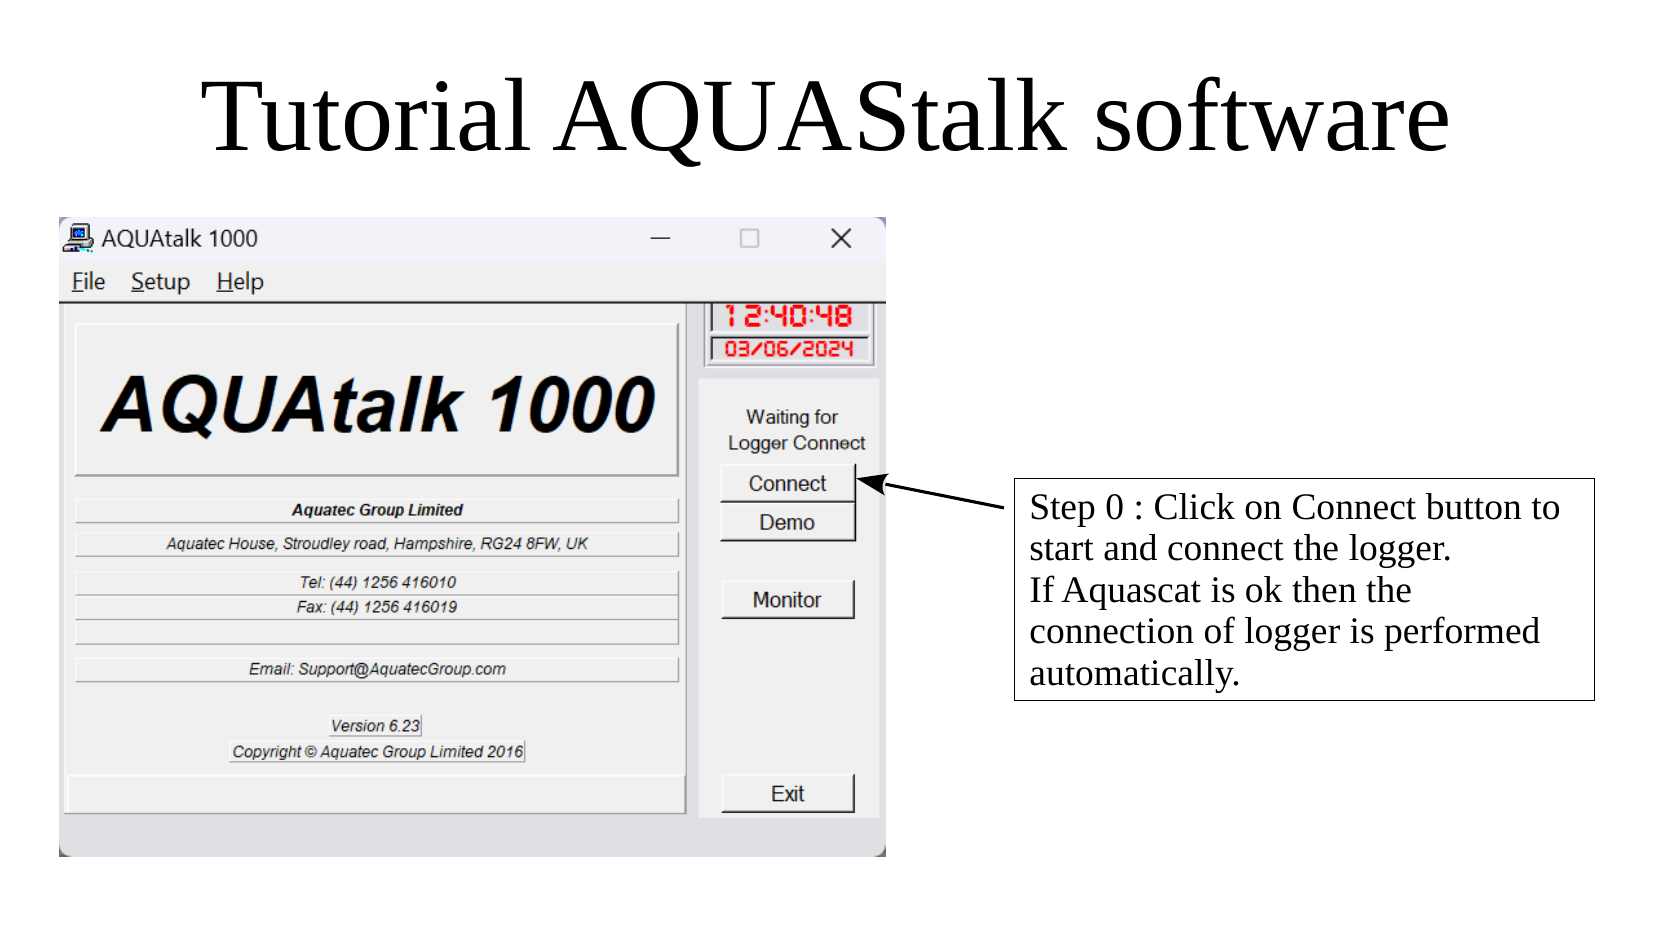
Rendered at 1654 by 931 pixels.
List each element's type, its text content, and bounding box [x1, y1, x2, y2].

title Tutorial AQUAStalk software [82, 37, 1571, 193]
picture [59, 217, 886, 857]
text_box Step 0 : Click on Connect button to start and connect the logger. If Aquascat is ok then the connection of logger is performed automatically. [1014, 478, 1595, 701]
